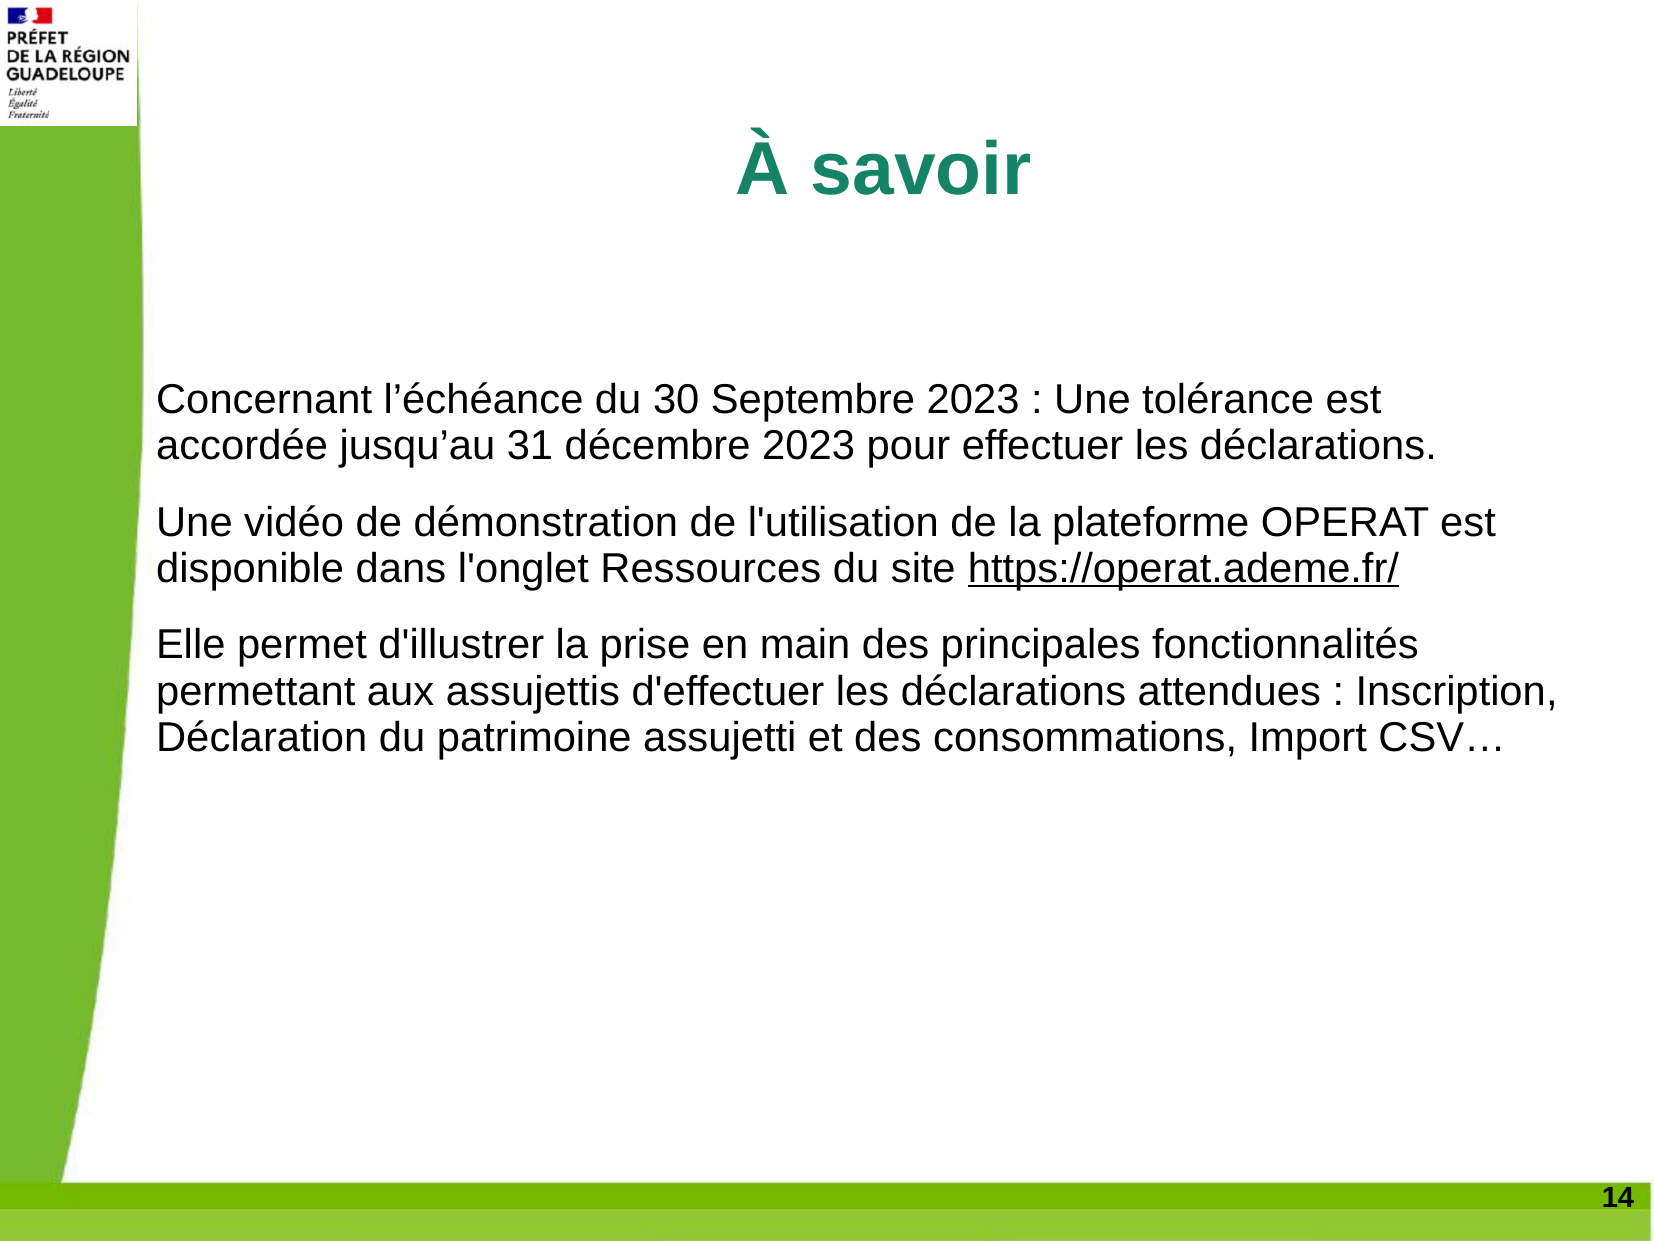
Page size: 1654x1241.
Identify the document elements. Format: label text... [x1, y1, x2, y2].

list Concernant l’échéance du 30 Septembre 2023 : Une tolérance est accordée jusqu’au 31 décembre 2023 pour effectuer les déclarations. Une vidéo de démonstration de l'utilisation de la plateforme OPERAT est disponible dans l'onglet Ressources du site https://operat.ademe.fr/ Elle permet d'illustrer la prise en main des principales fonctionnalités permettant aux assujettis d'effectuer les déclarations attendues : Inscription, Déclaration du patrimoine assujetti et des consommations, Import CSV… [85, 375, 1562, 1096]
title À savoir [147, 59, 1620, 278]
picture [0, 0, 1654, 1241]
